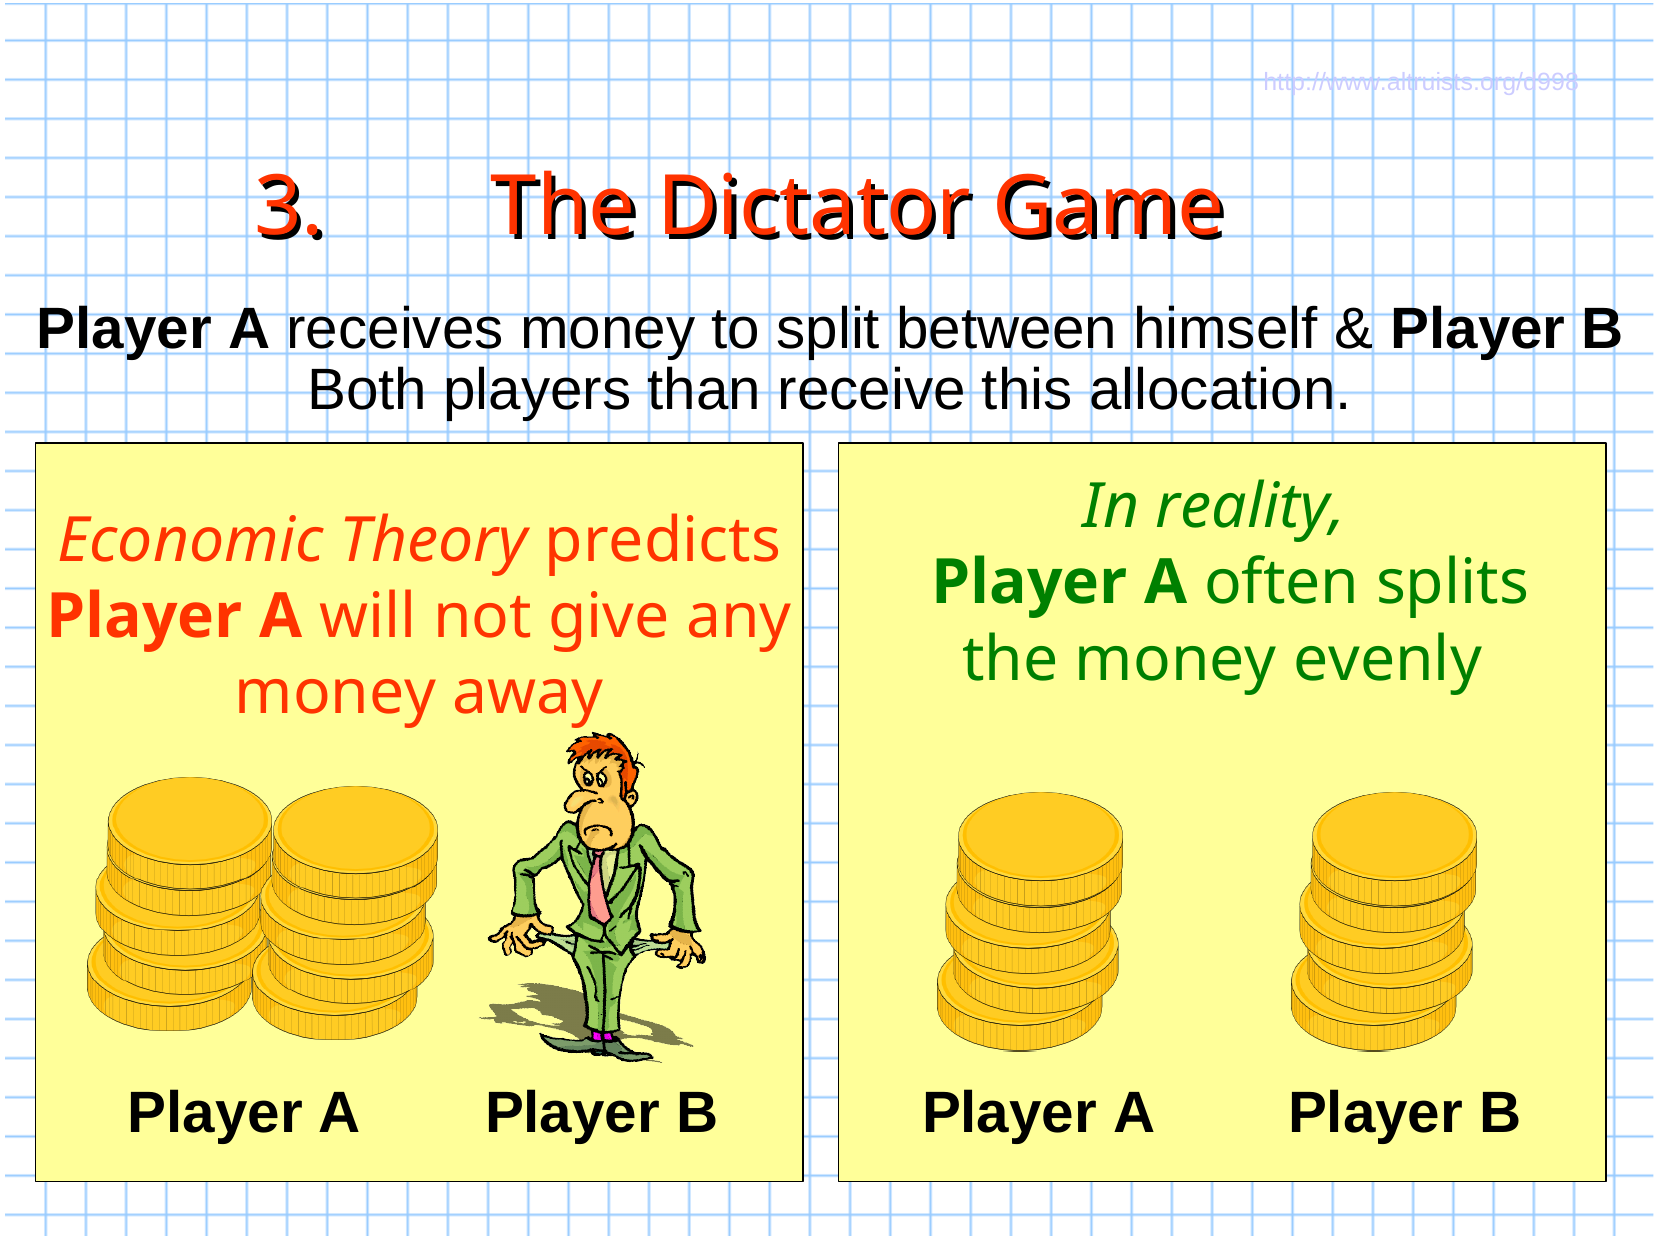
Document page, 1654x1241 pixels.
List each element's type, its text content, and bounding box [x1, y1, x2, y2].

text_box Player A [878, 1069, 1199, 1150]
text_box http://www.altruists.org/d998 [939, 59, 1595, 103]
text_box Player B [447, 1069, 756, 1150]
text_box In reality, Player A often splits the money evenly [868, 464, 1577, 692]
text_box 3. The Dictator Game [239, 126, 1385, 250]
picture [5, 3, 1654, 1236]
text_box Player A receives money to split between himself & Player B Both players than receive this allocation. [7, 285, 1654, 426]
text_box Player B [1250, 1069, 1559, 1150]
text_box [35, 764, 804, 1182]
text_box Economic Theory predicts Player A will not give any money away [35, 460, 804, 764]
text_box [35, 442, 804, 460]
text_box [838, 442, 1607, 1182]
text_box Player A [81, 1069, 408, 1150]
